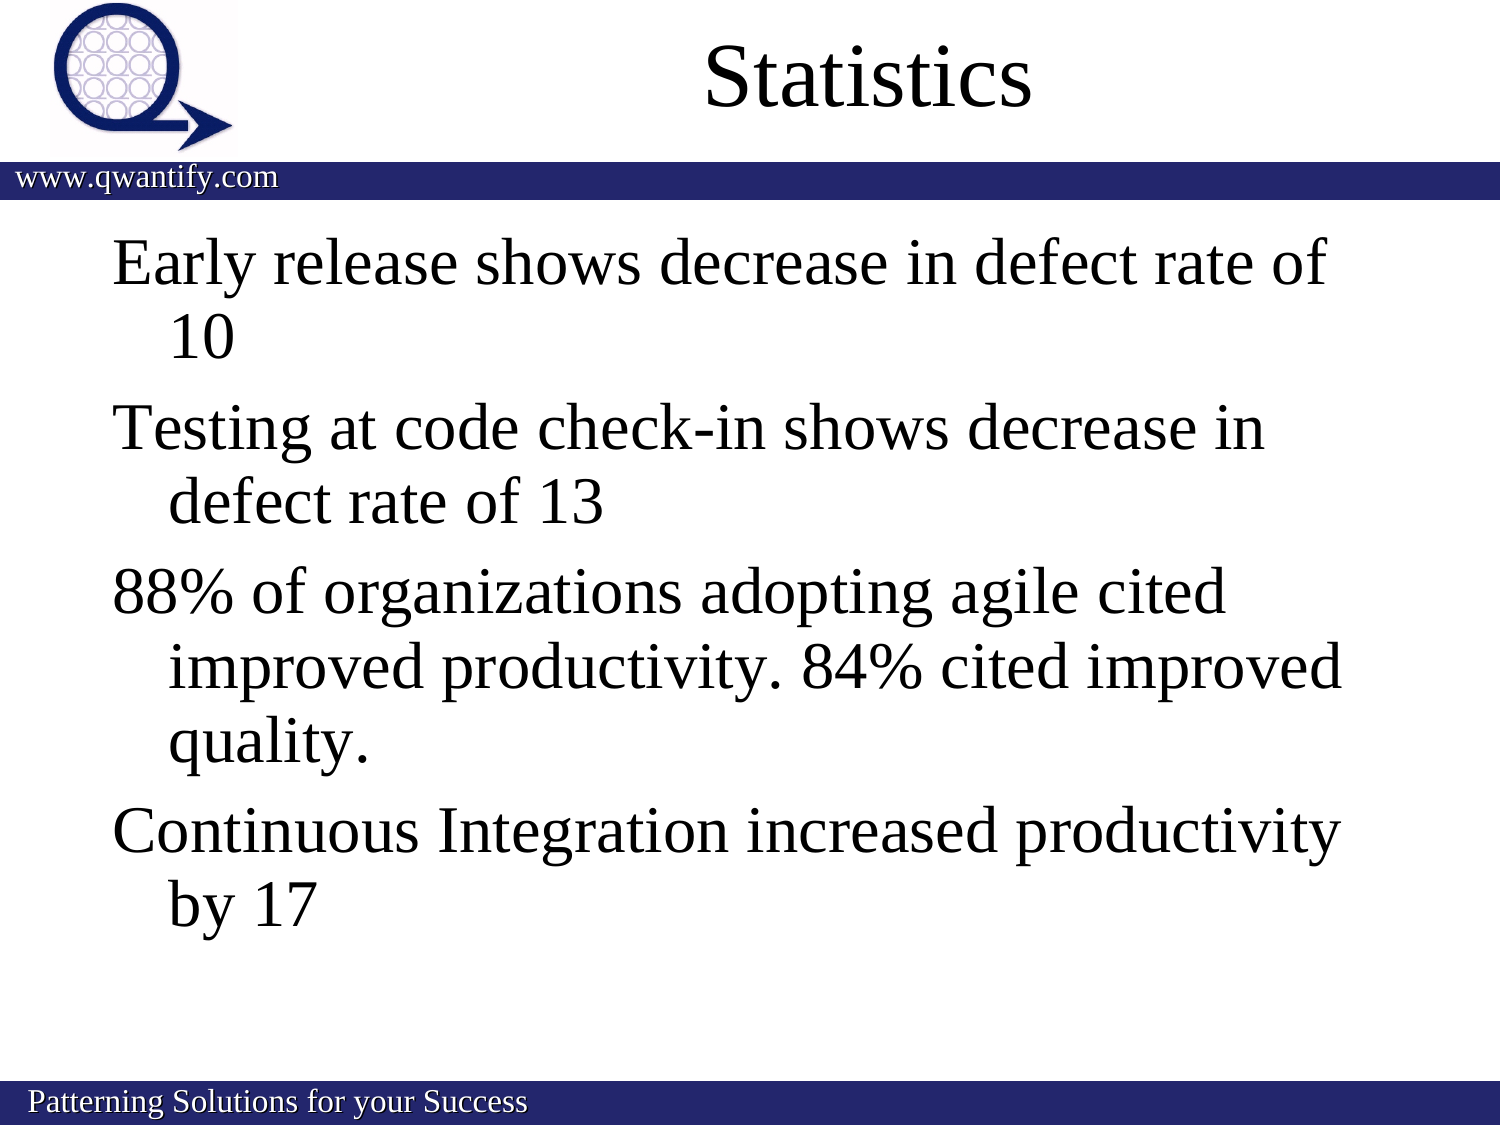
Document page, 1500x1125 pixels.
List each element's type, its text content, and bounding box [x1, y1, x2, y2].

list Early release shows decrease in defect rate of 10 Testing at code check-in shows decrease in defect rate of 13 88% of organizations adopting agile cited improved productivity. 84% cited improved quality. Continuous Integration increased productivity by 17 [112, 224, 1388, 1076]
title Statistics [287, 0, 1450, 193]
picture [50, 0, 238, 157]
picture [0, 162, 1500, 200]
picture [0, 1081, 1500, 1125]
